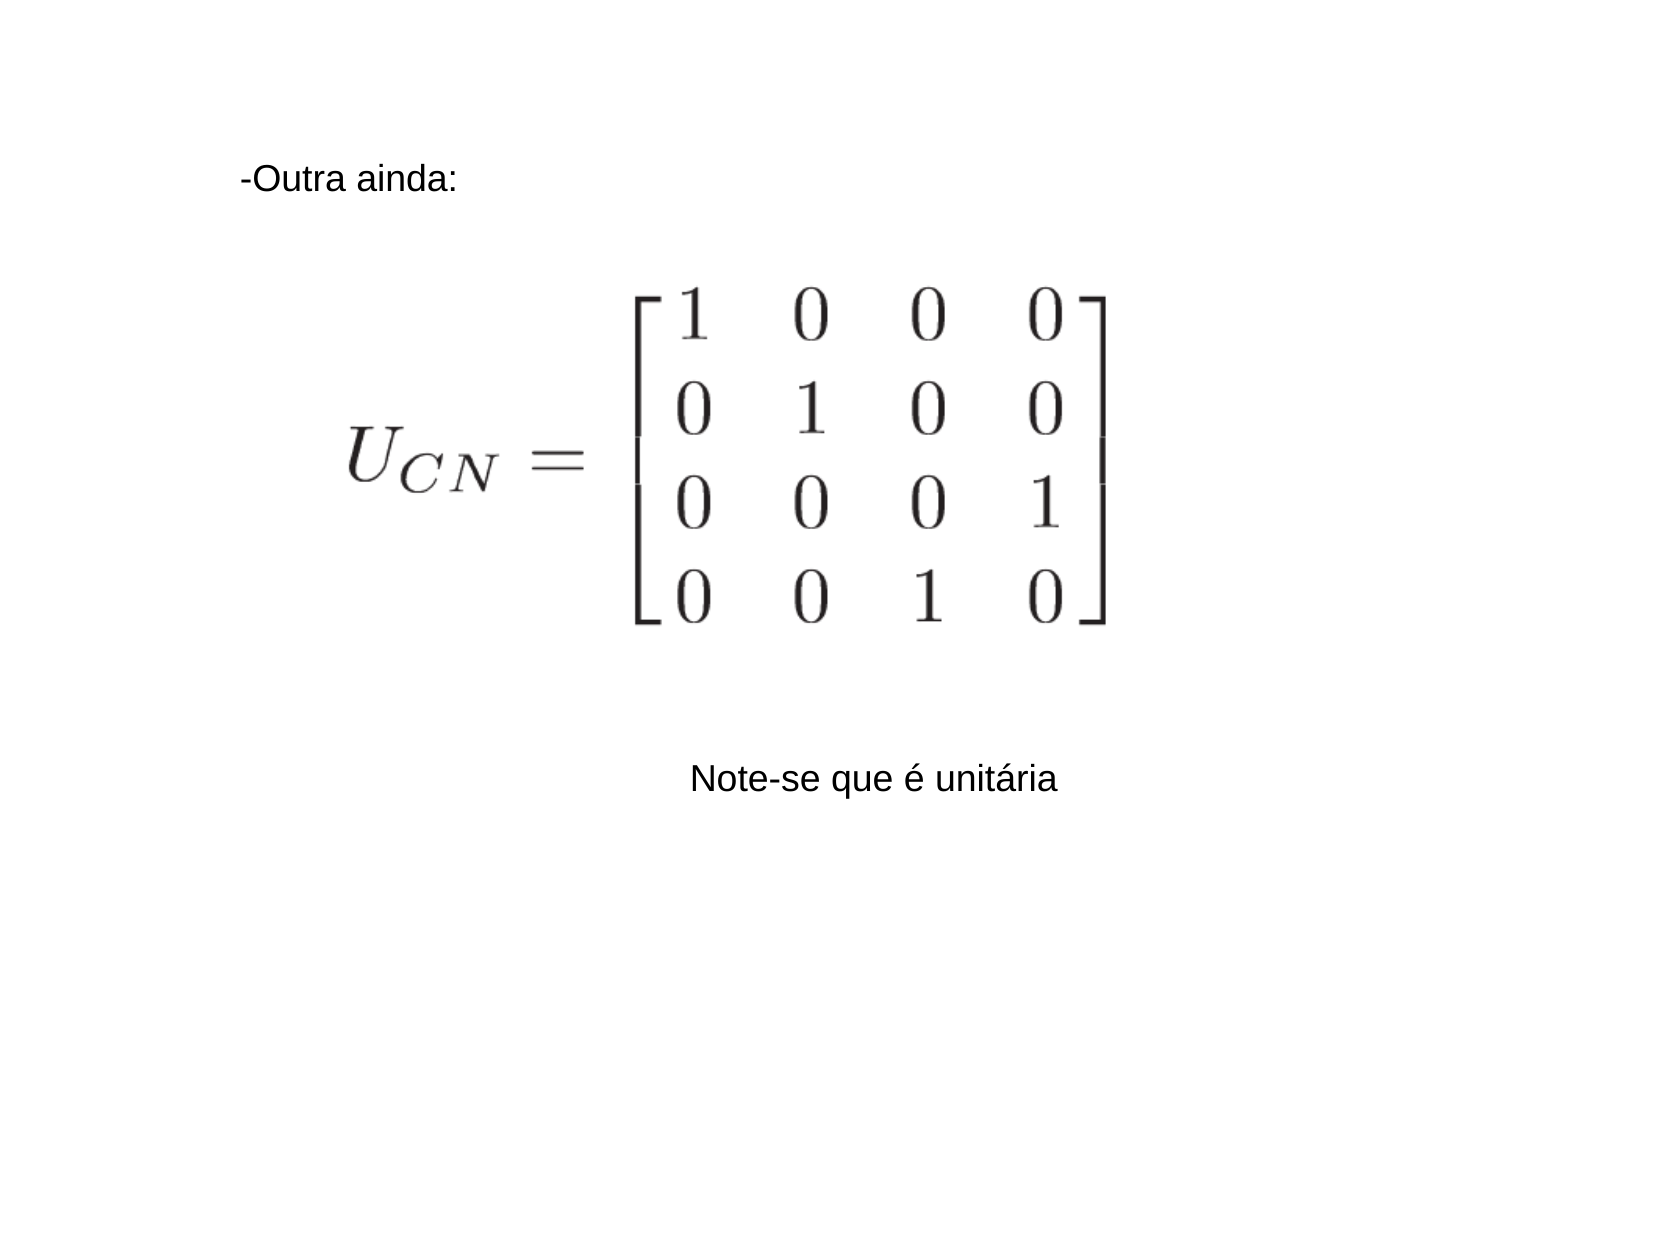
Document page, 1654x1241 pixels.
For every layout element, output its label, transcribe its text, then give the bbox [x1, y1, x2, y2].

text_box Note-se que é unitária [675, 750, 1096, 807]
picture [315, 239, 1145, 667]
text_box -Outra ainda: [225, 150, 646, 207]
